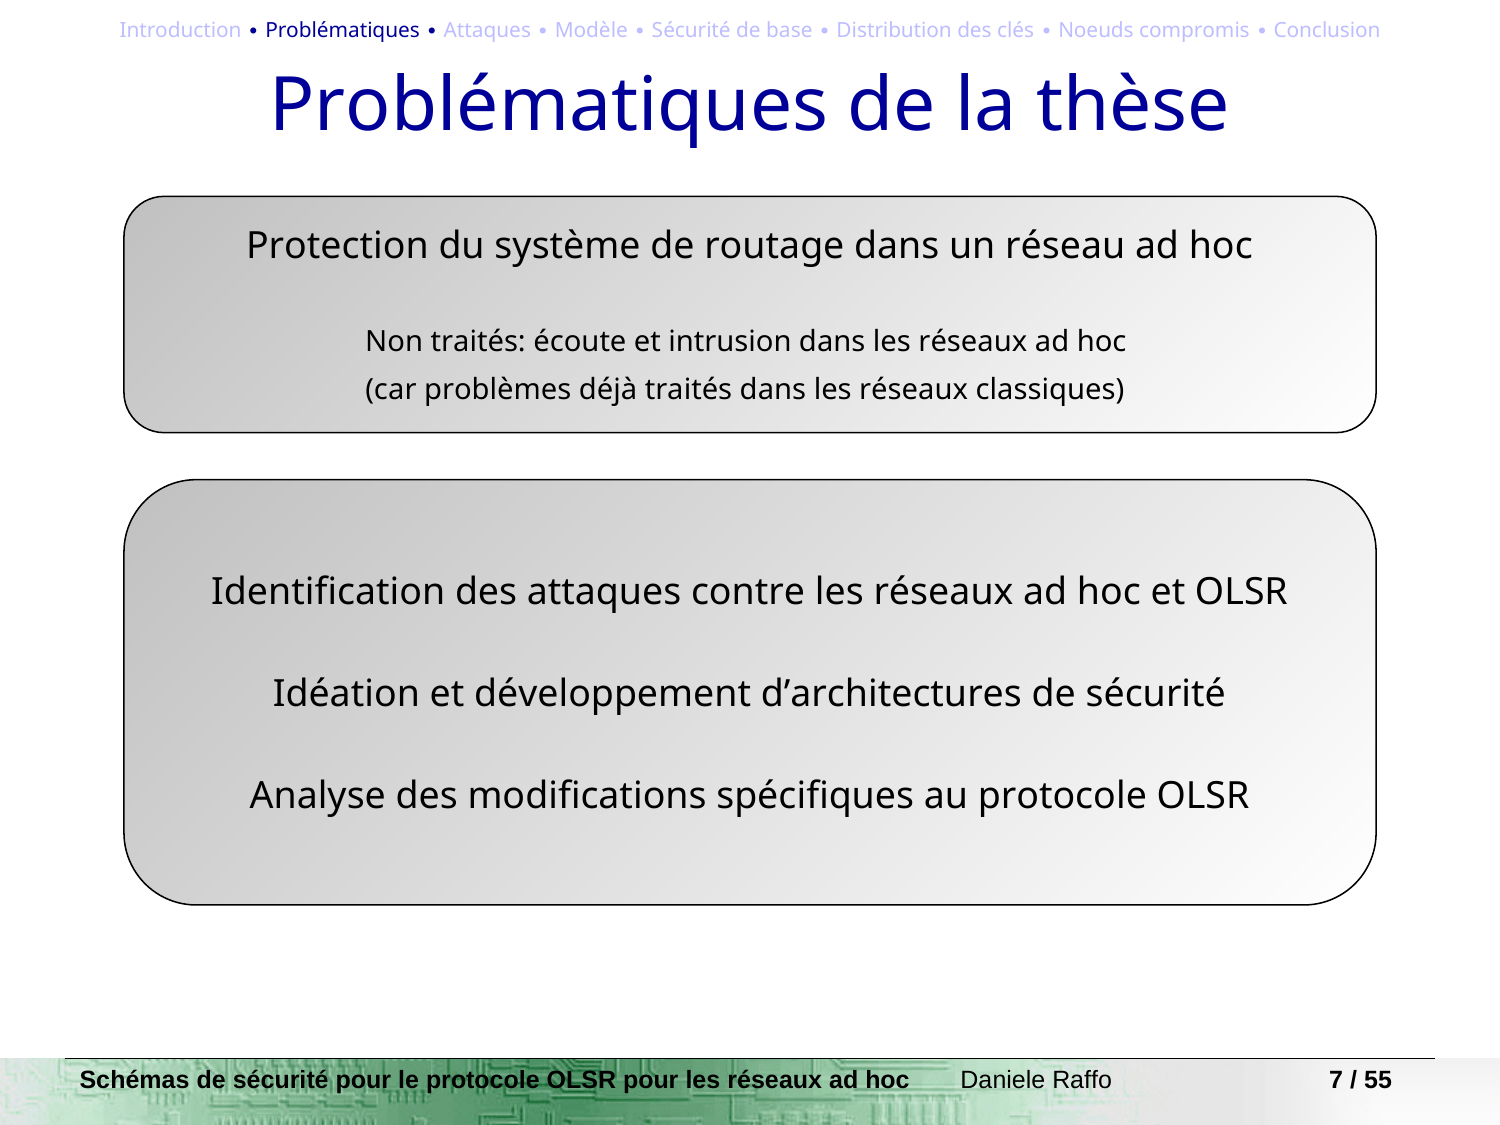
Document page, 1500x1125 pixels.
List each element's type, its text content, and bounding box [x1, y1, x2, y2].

text_box Schémas de sécurité pour le protocole OLSR pour les réseaux ad hoc Daniele Raffo [64, 1058, 1436, 1103]
picture [0, 1058, 1500, 1125]
text_box Identification des attaques contre les réseaux ad hoc et OLSR Idéation et développement d’architectures de sécurité Analyse des modifications spécifiques au protocole OLSR [123, 479, 1377, 905]
text_box Introduction ∙ Problématiques ∙ Attaques ∙ Modèle ∙ Sécurité de base ∙ Distribution des clés ∙ Noeuds compromis ∙ Conclusion [0, 7, 1500, 52]
text_box Problématiques de la thèse [64, 52, 1436, 161]
text_box Protection du système de routage dans un réseau ad hoc Non traités: écoute et intrusion dans les réseaux ad hoc (car problèmes déjà traités dans les réseaux classiques) [123, 196, 1377, 433]
